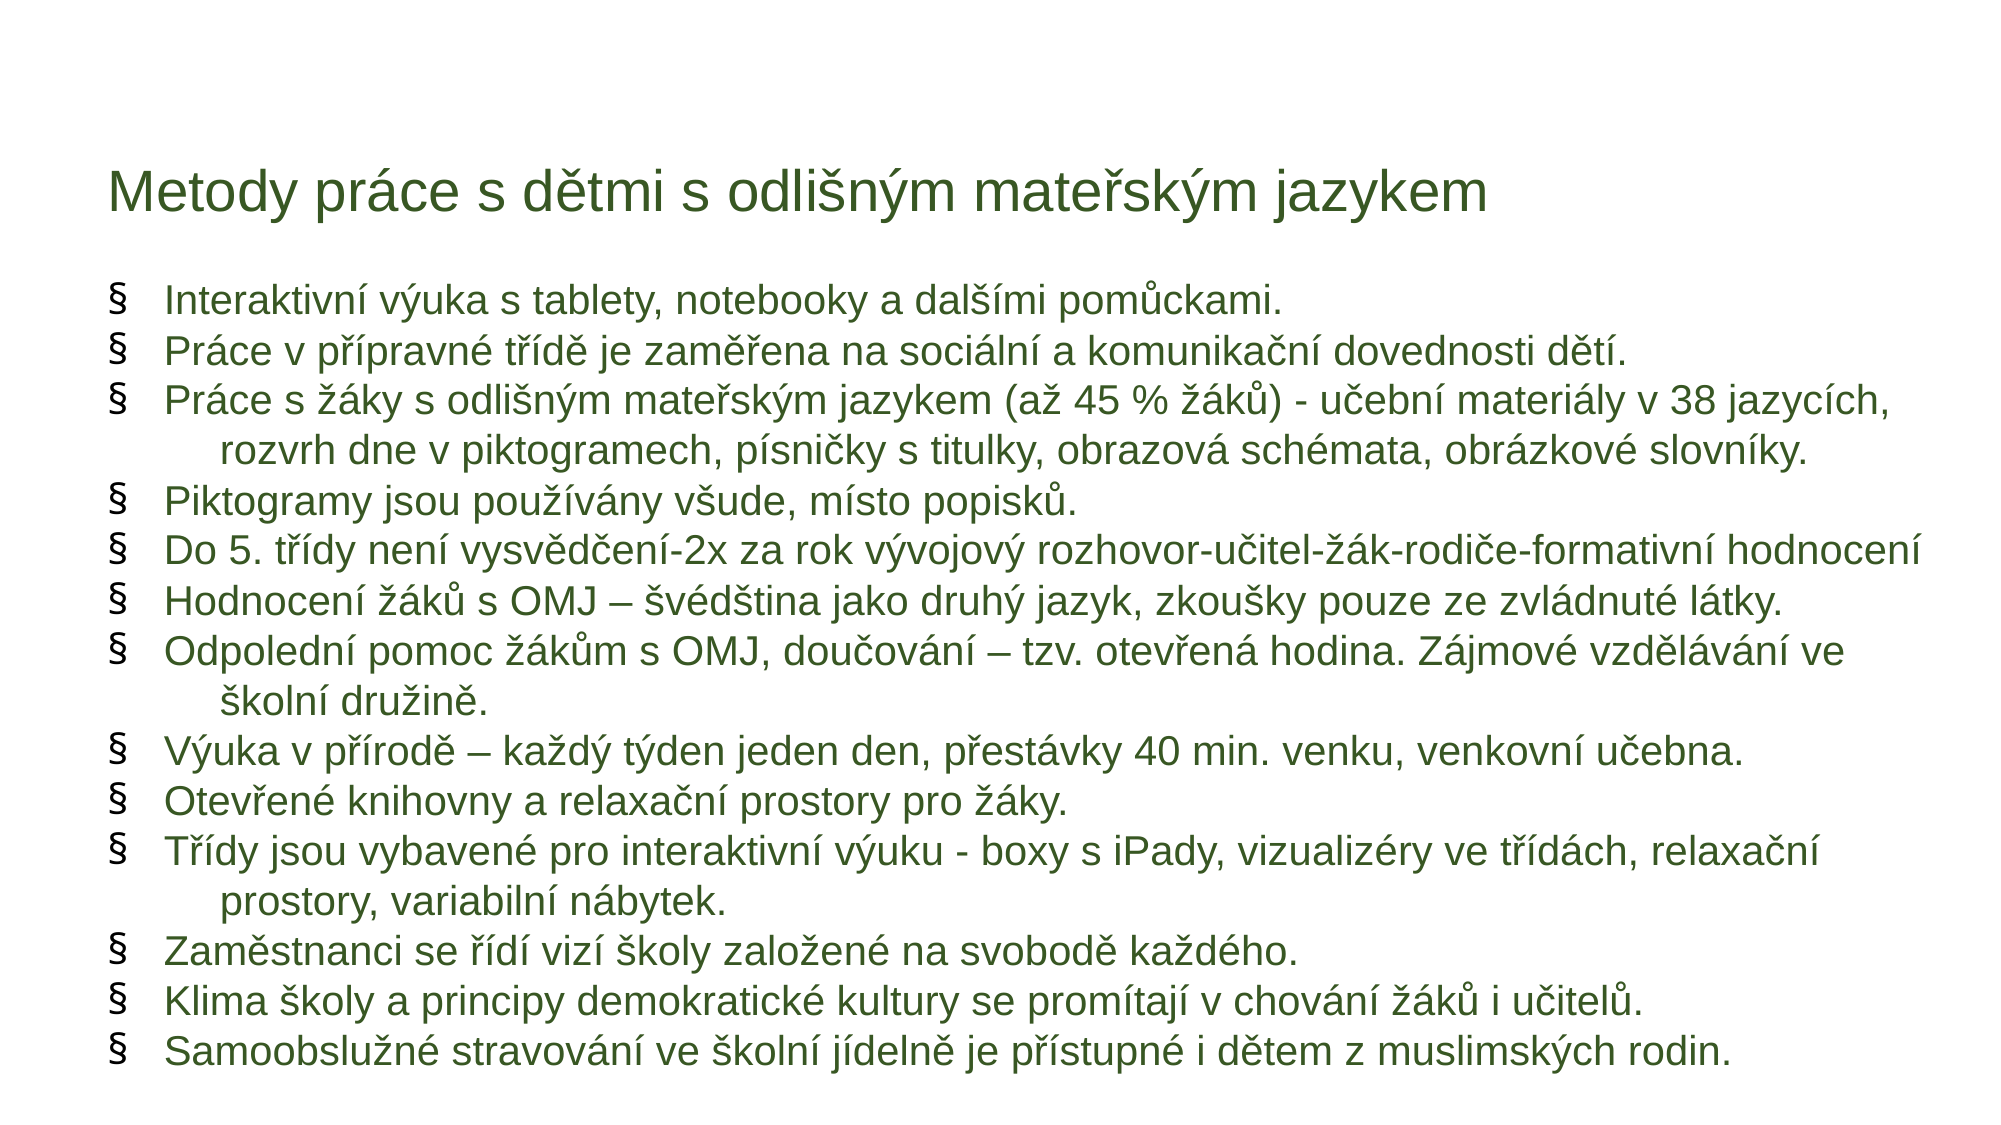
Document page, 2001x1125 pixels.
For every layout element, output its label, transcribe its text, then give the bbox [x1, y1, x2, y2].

text_box Metody práce s dětmi s odlišným mateřským jazykem Interaktivní výuka s tablety, notebooky a dalšími pomůckami. Práce v přípravné třídě je zaměřena na sociální a komunikační dovednosti dětí. Práce s žáky s odlišným mateřským jazykem (až 45 % žáků) - učební materiály v 38 jazycích, rozvrh dne v piktogramech, písničky s titulky, obrazová schémata, obrázkové slovníky. Piktogramy jsou používány všude, místo popisků. Do 5. třídy není vysvědčení-2x za rok vývojový rozhovor-učitel-žák-rodiče-formativní hodnocení Hodnocení žáků s OMJ – švédština jako druhý jazyk, zkoušky pouze ze zvládnuté látky. Odpolední pomoc žákům s OMJ, doučování – tzv. otevřená hodina. Zájmové vzdělávání ve školní družině. Výuka v přírodě – každý týden jeden den, přestávky 40 min. venku, venkovní učebna. Otevřené knihovny a relaxační prostory pro žáky. Třídy jsou vybavené pro interaktivní výuku - boxy s iPady, vizualizéry ve třídách, relaxační prostory, variabilní nábytek. Zaměstnanci se řídí vizí školy založené na svobodě každého. Klima školy a principy demokratické kultury se promítají v chování žáků i učitelů. Samoobslužné stravování ve školní jídelně je přístupné i dětem z muslimských rodin. [92, 145, 1966, 1090]
